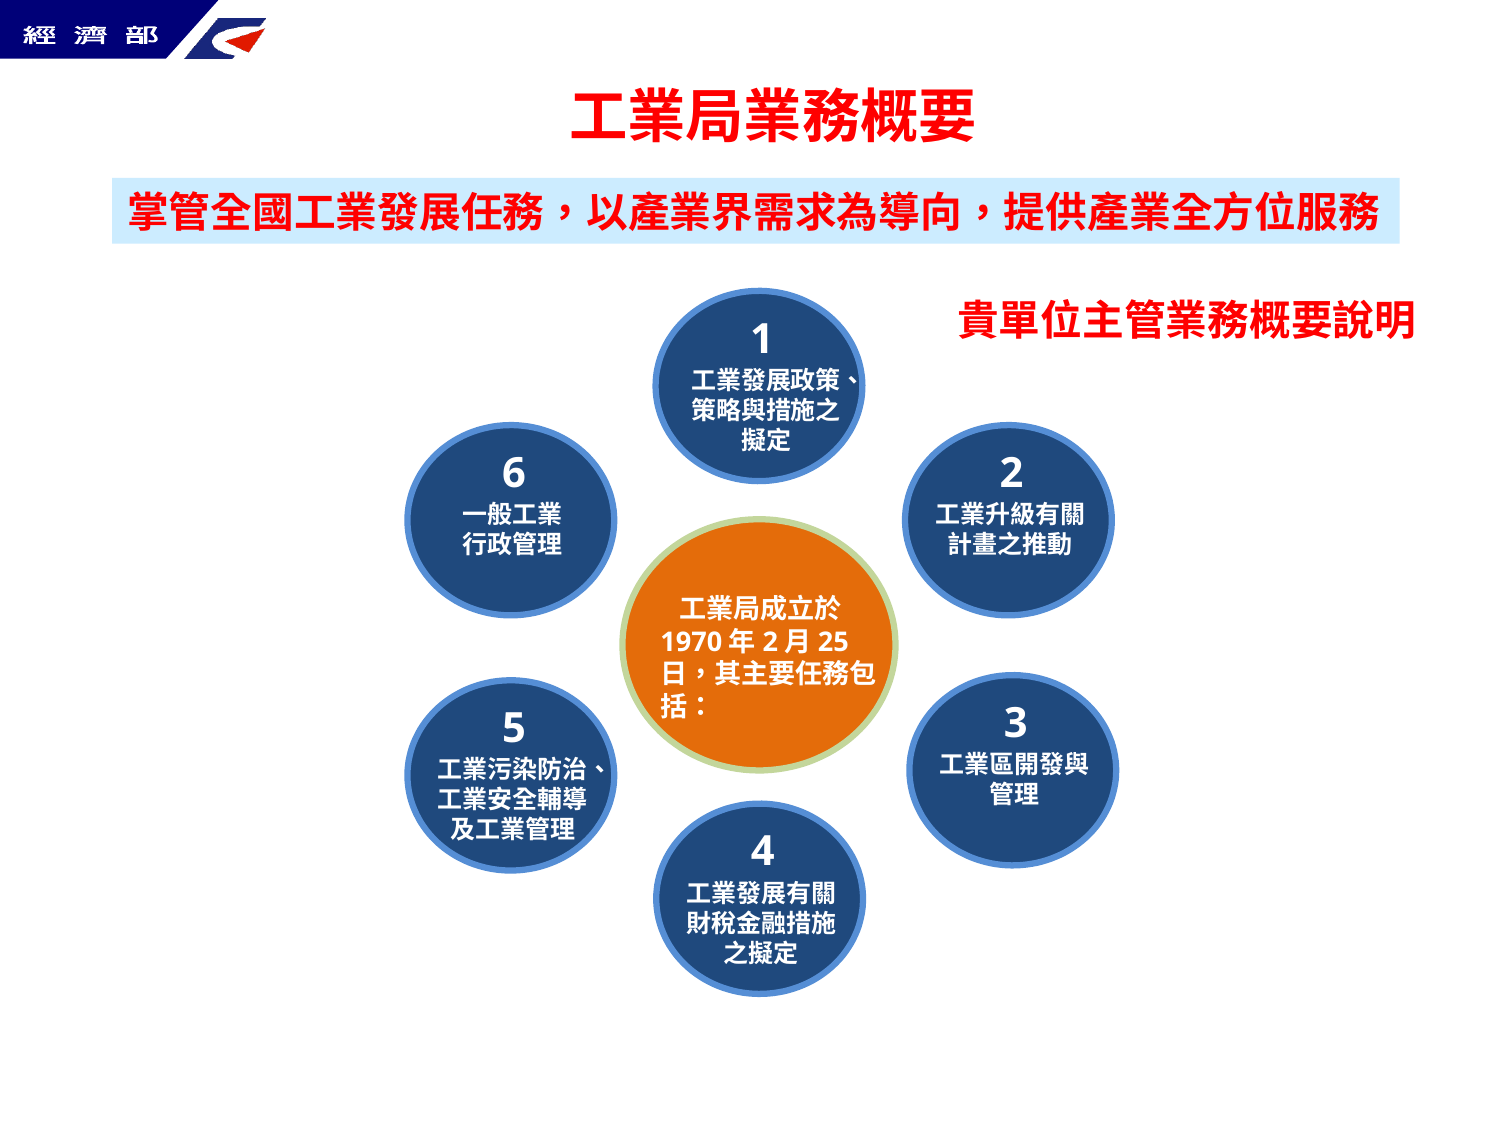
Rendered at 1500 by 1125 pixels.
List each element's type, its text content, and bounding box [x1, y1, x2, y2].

text_box [905, 425, 1112, 616]
text_box 5 [487, 693, 538, 754]
text_box [439, 844, 583, 871]
text_box 工業升級有關 計畫之推動 [918, 491, 1102, 561]
text_box 工業污染防治、 工業安全輔導及工業管理 [421, 746, 604, 844]
text_box [858, 358, 863, 414]
text_box 工業區開發與管理 [923, 741, 1106, 811]
text_box 工業發展政策、策略與措施之 擬定 [674, 356, 858, 455]
text_box 一般工業 行政管理 [421, 491, 604, 561]
text_box [909, 675, 1117, 866]
text_box 工業發展有關財稅金融措施之擬定 [670, 869, 853, 967]
text_box 3 [988, 688, 1040, 749]
text_box 2 [984, 438, 1036, 499]
text_box 工業局成立於1970年2月25日，其主要任務包括： [645, 584, 895, 698]
text_box [622, 519, 883, 771]
text_box [407, 425, 615, 616]
text_box 1 [735, 303, 786, 364]
text_box [656, 803, 864, 947]
text_box [687, 455, 831, 482]
text_box [655, 290, 858, 441]
title 工業局業務概要 [135, 66, 1411, 162]
text_box [407, 680, 615, 823]
text_box 6 [487, 438, 538, 499]
text_box [687, 967, 832, 994]
text_box 掌管全國工業發展任務，以產業界需求為導向，提供產業全方位服務 [112, 177, 1400, 244]
text_box 貴單位主管業務概要說明 [941, 285, 1450, 392]
text_box 4 [735, 816, 787, 877]
